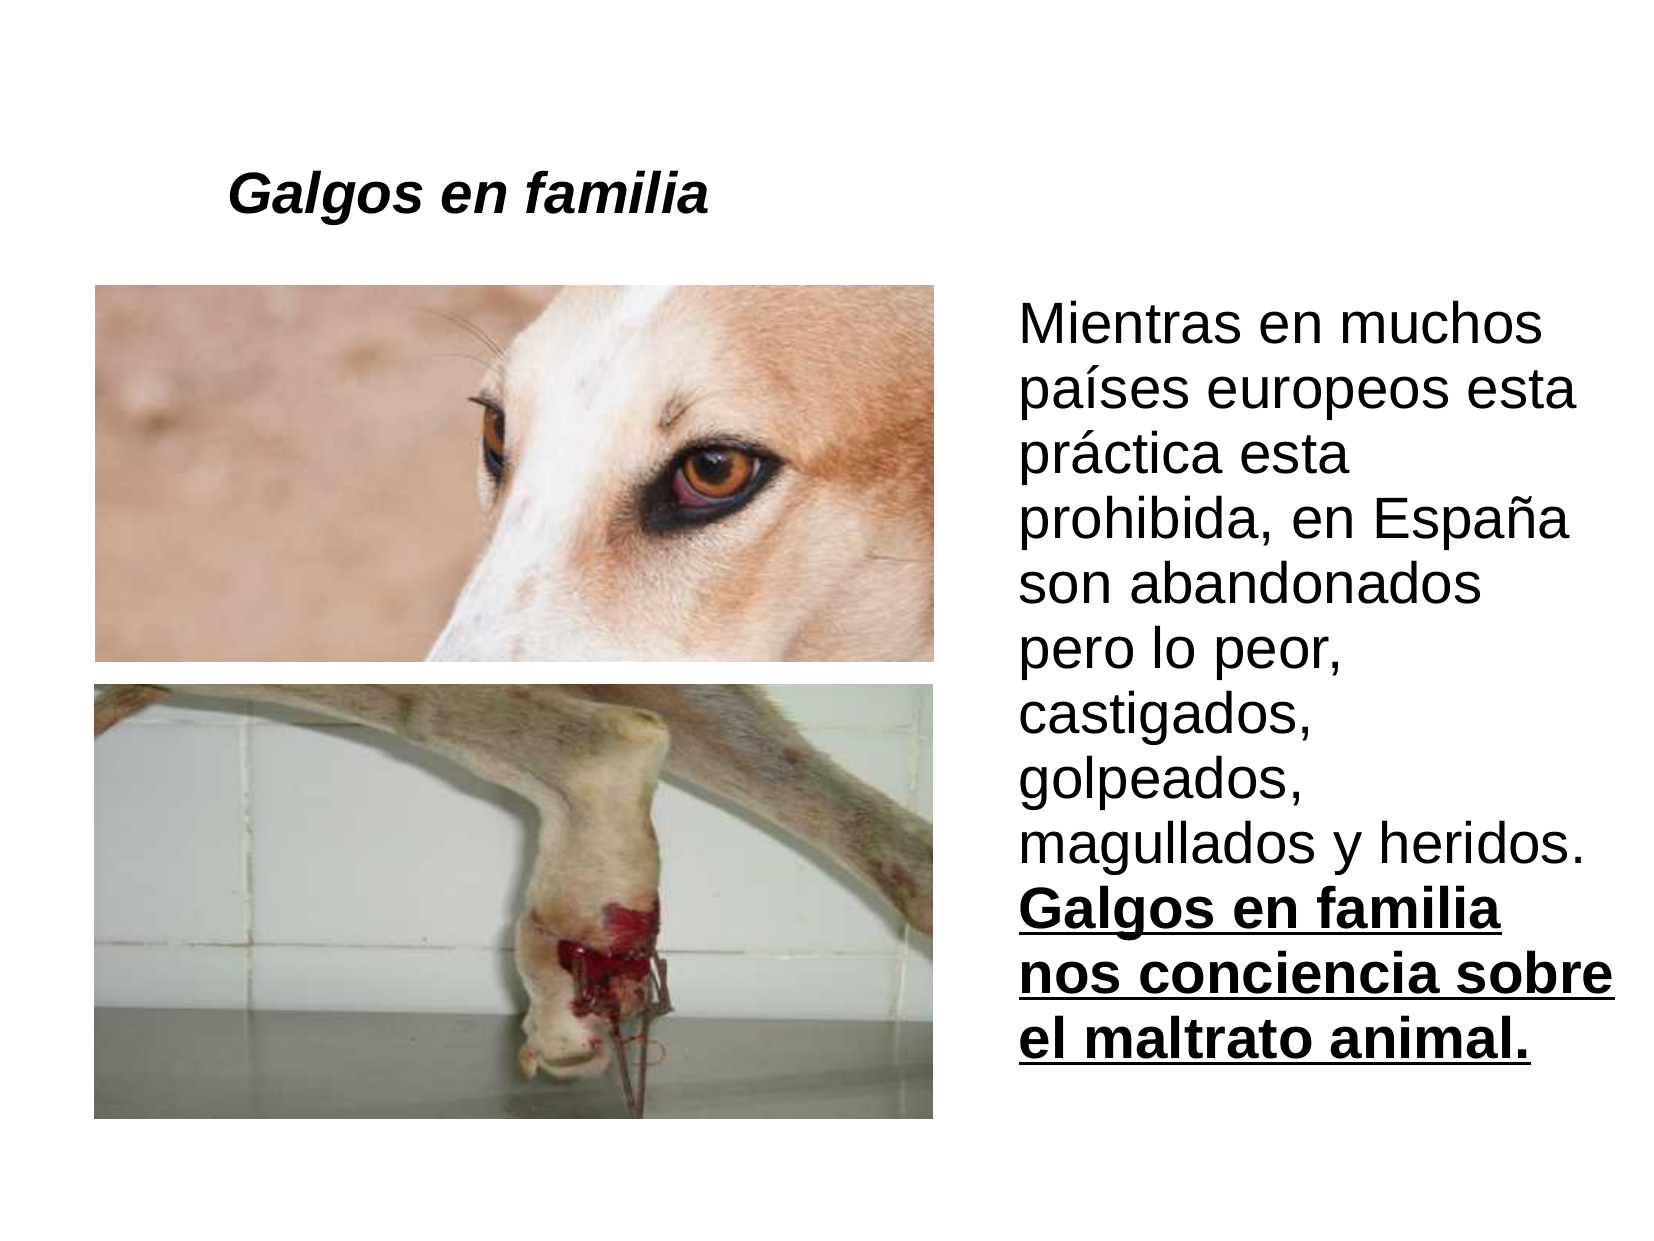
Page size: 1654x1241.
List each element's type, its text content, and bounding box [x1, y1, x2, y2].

text_box Mientras en muchos países europeos esta práctica esta prohibida, en España son abandonados pero lo peor, castigados, golpeados, magullados y heridos. Galgos en familia nos conciencia sobre el maltrato animal. [1003, 283, 1630, 1082]
picture [95, 285, 934, 662]
picture [94, 684, 933, 1119]
text_box Galgos en familia [212, 153, 863, 235]
